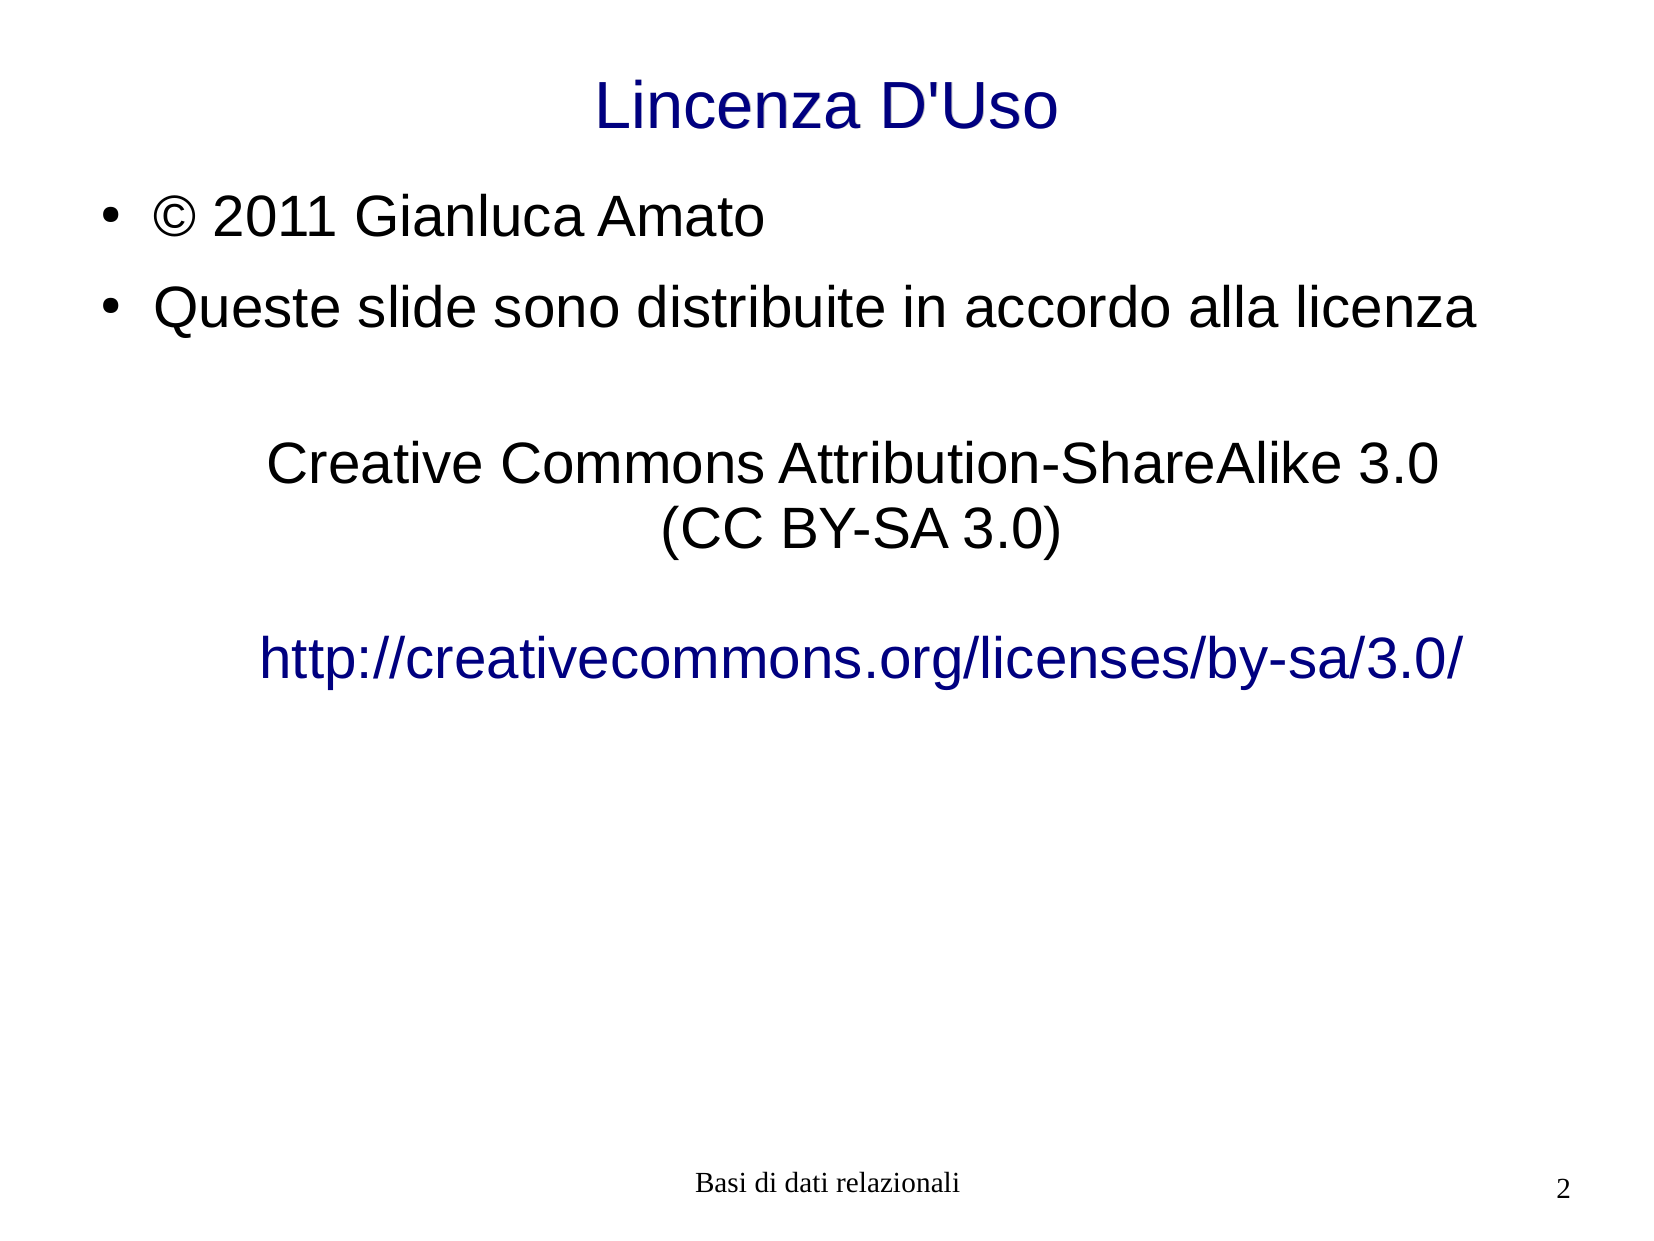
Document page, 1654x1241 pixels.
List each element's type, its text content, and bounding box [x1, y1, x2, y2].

list © 2011 Gianluca Amato Queste slide sono distribuite in accordo alla licenza Creative Commons Attribution-ShareAlike 3.0 (CC BY-SA 3.0) http://creativecommons.org/licenses/by-sa/3.0/ [82, 183, 1571, 1157]
title Lincenza D'Uso [82, 56, 1571, 154]
